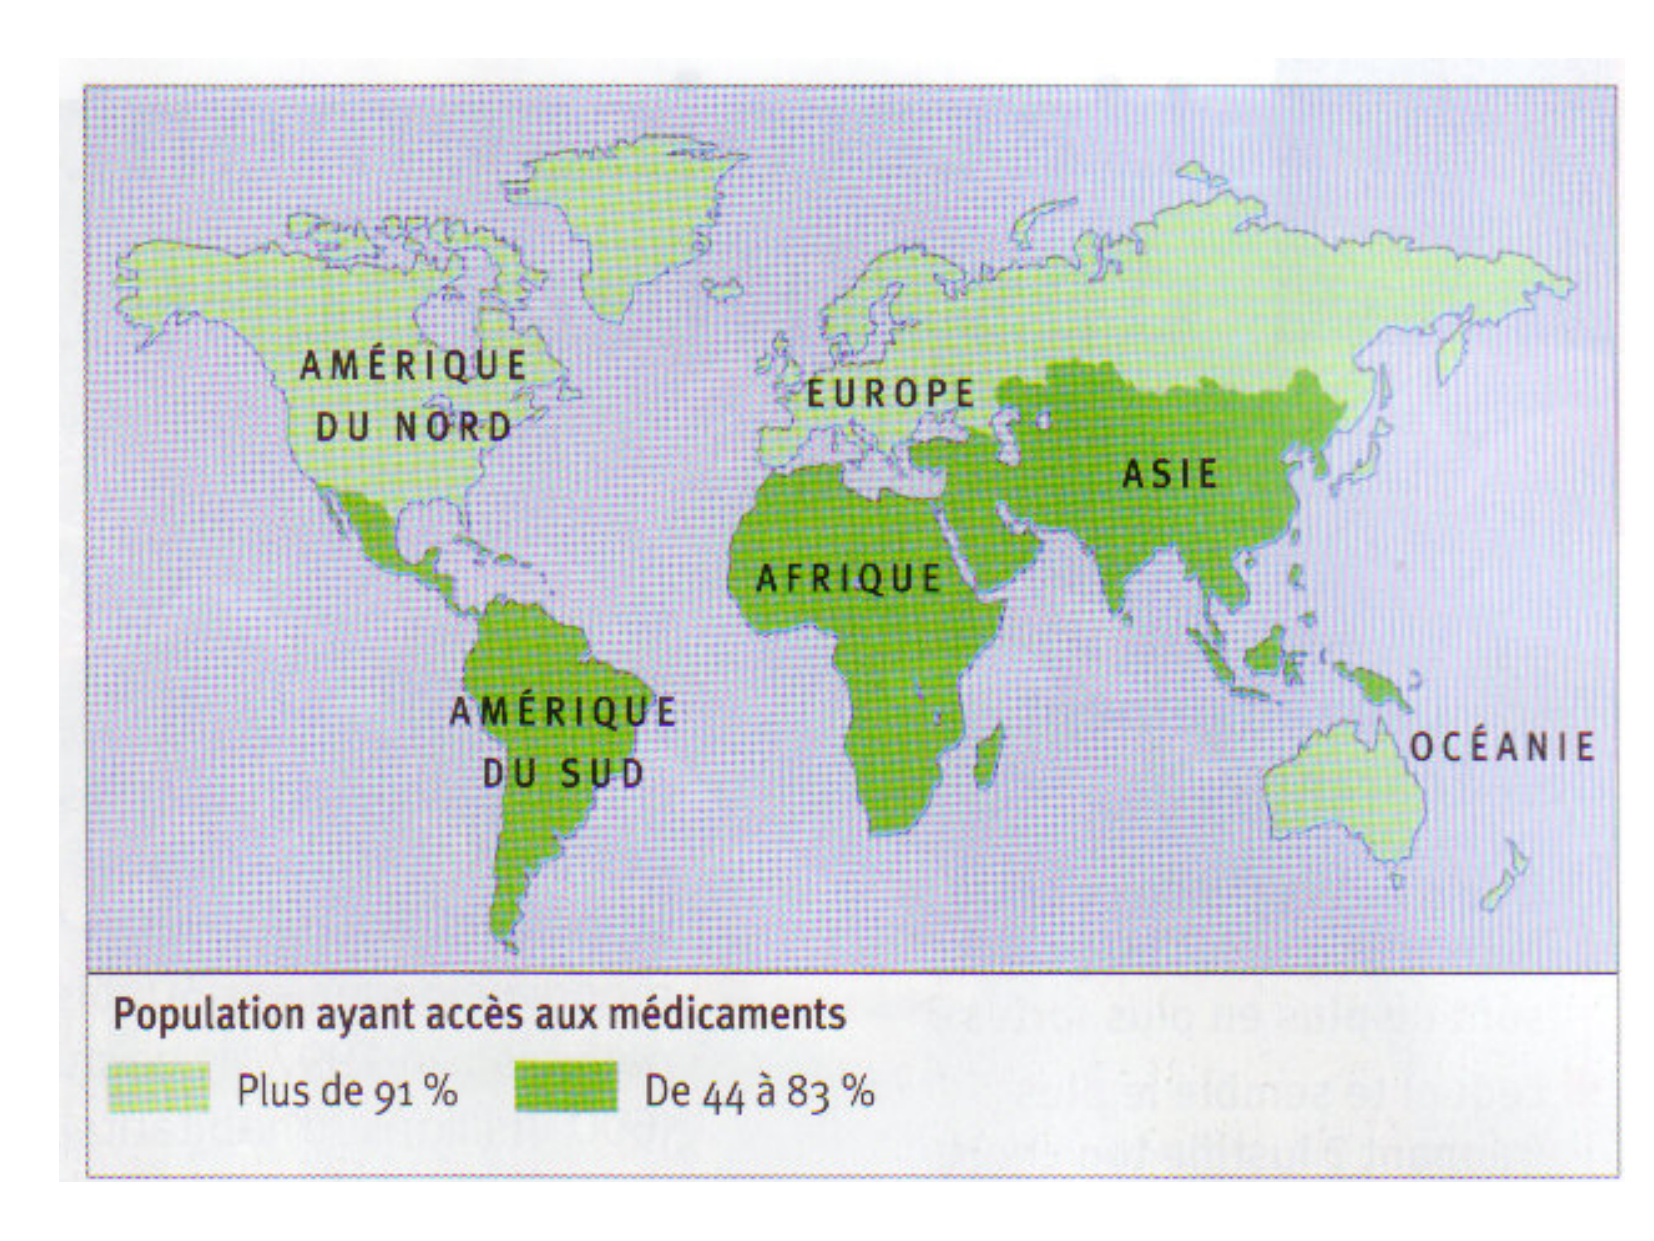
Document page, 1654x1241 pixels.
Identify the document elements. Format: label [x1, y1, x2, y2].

picture [59, 58, 1625, 1182]
